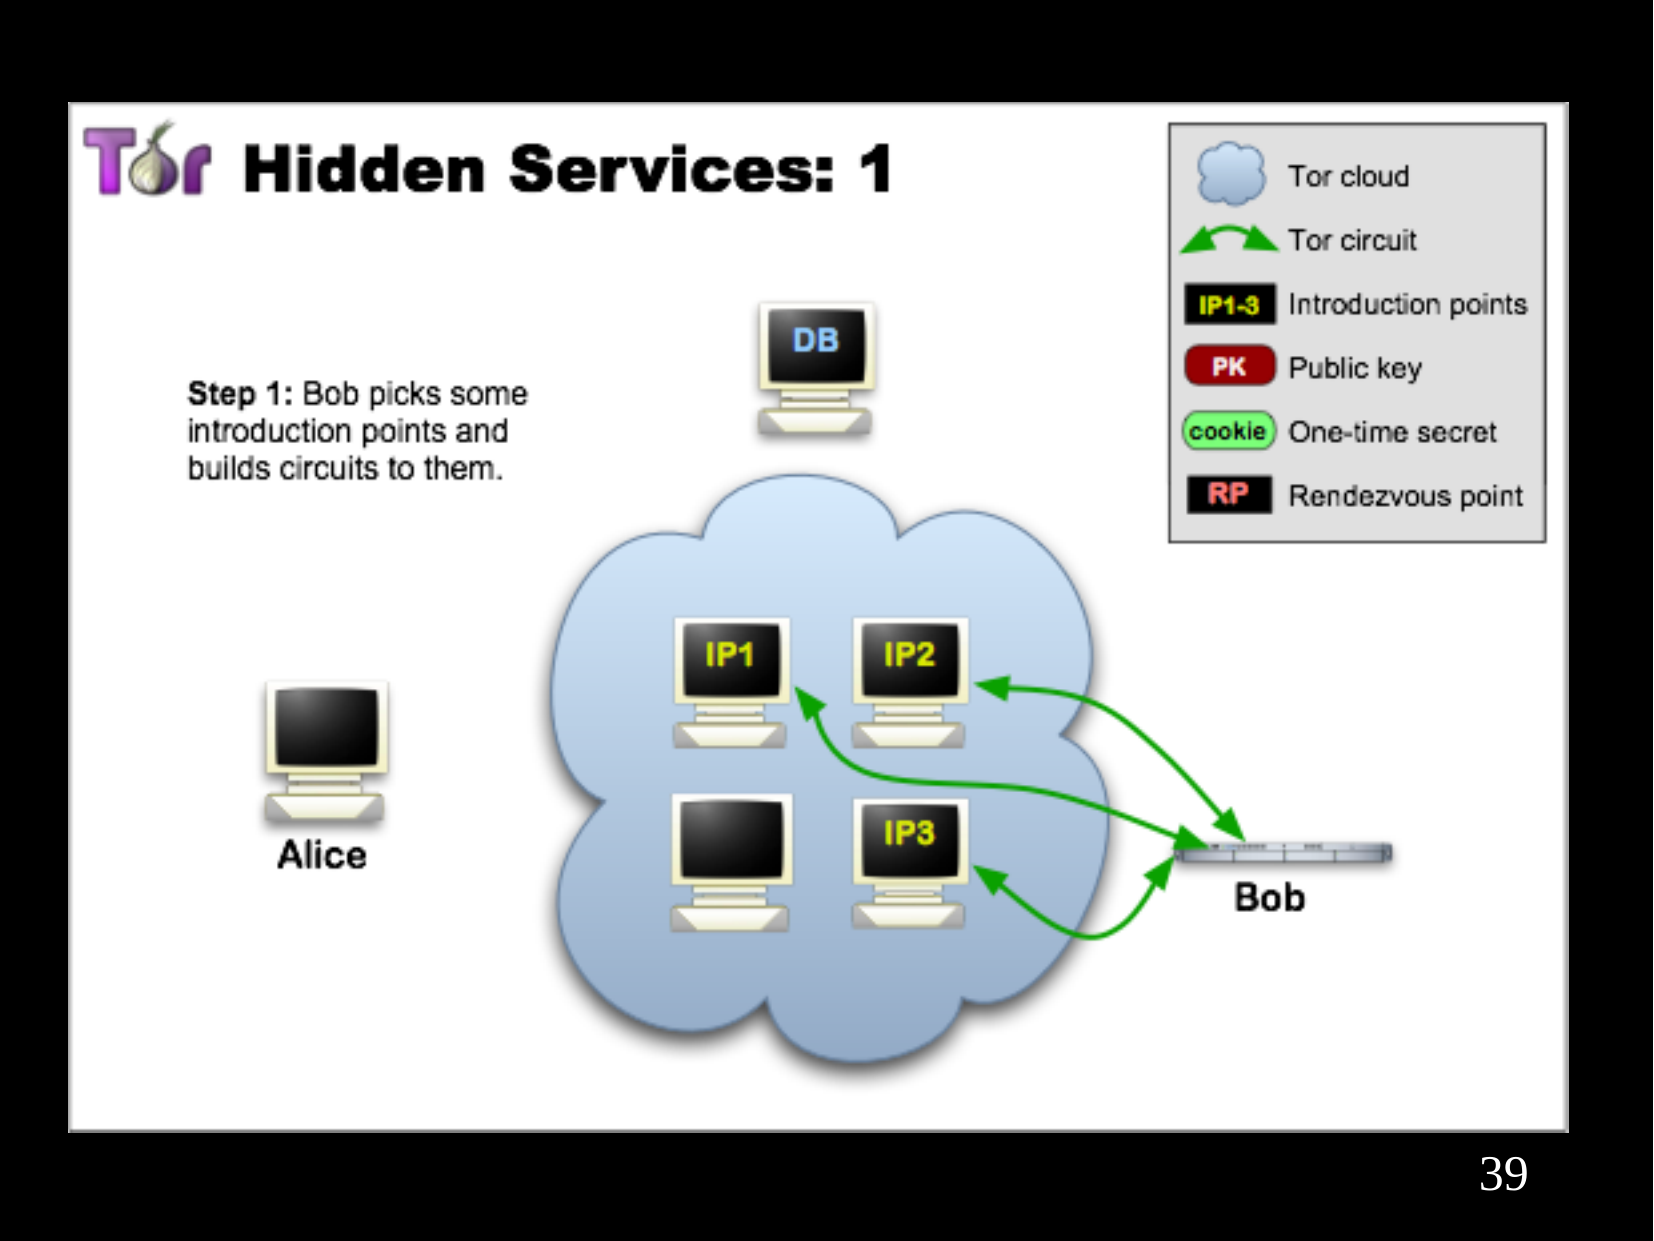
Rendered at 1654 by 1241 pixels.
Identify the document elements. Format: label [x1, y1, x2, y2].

picture [68, 102, 1569, 1133]
